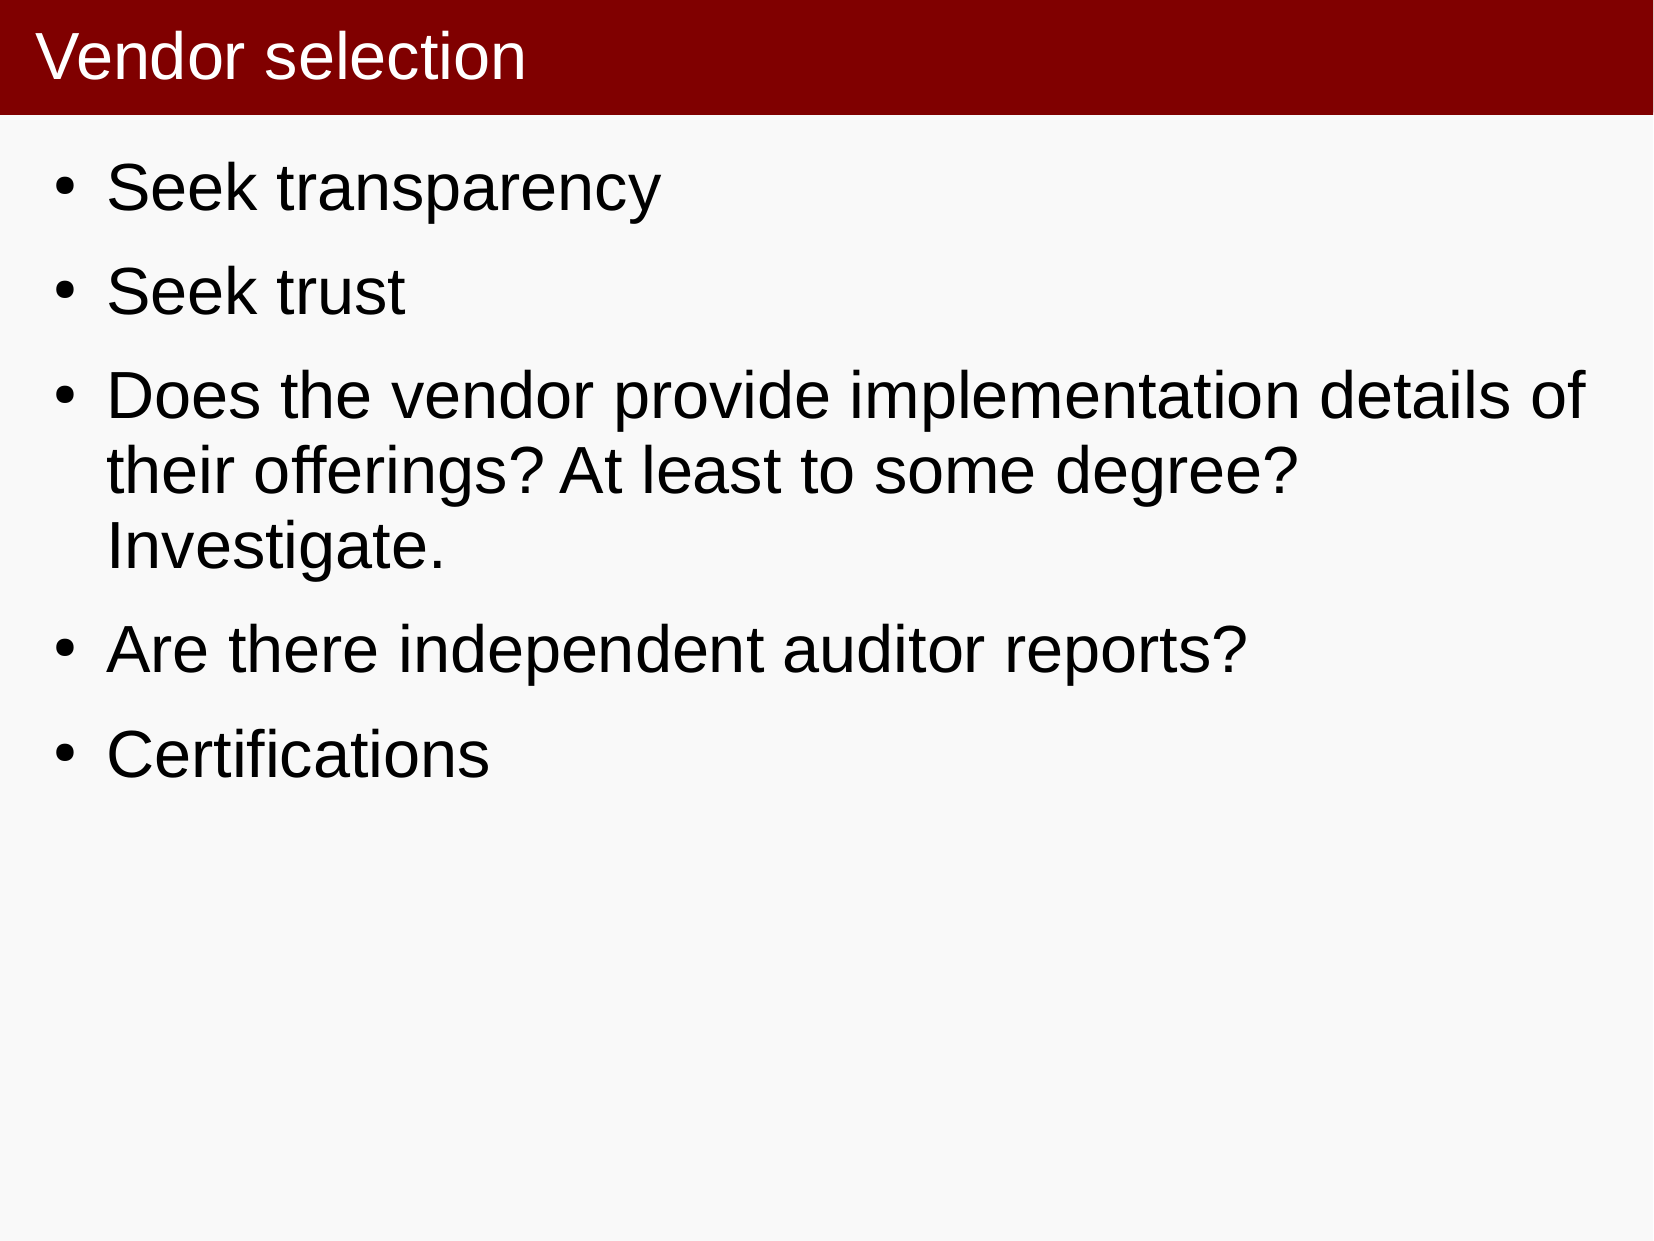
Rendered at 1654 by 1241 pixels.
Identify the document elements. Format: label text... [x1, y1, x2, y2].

list Seek transparency Seek trust Does the vendor provide implementation details of their offerings? At least to some degree? Investigate. Are there independent auditor reports? Certifications [35, 150, 1612, 1201]
title Vendor selection [35, 18, 1524, 94]
